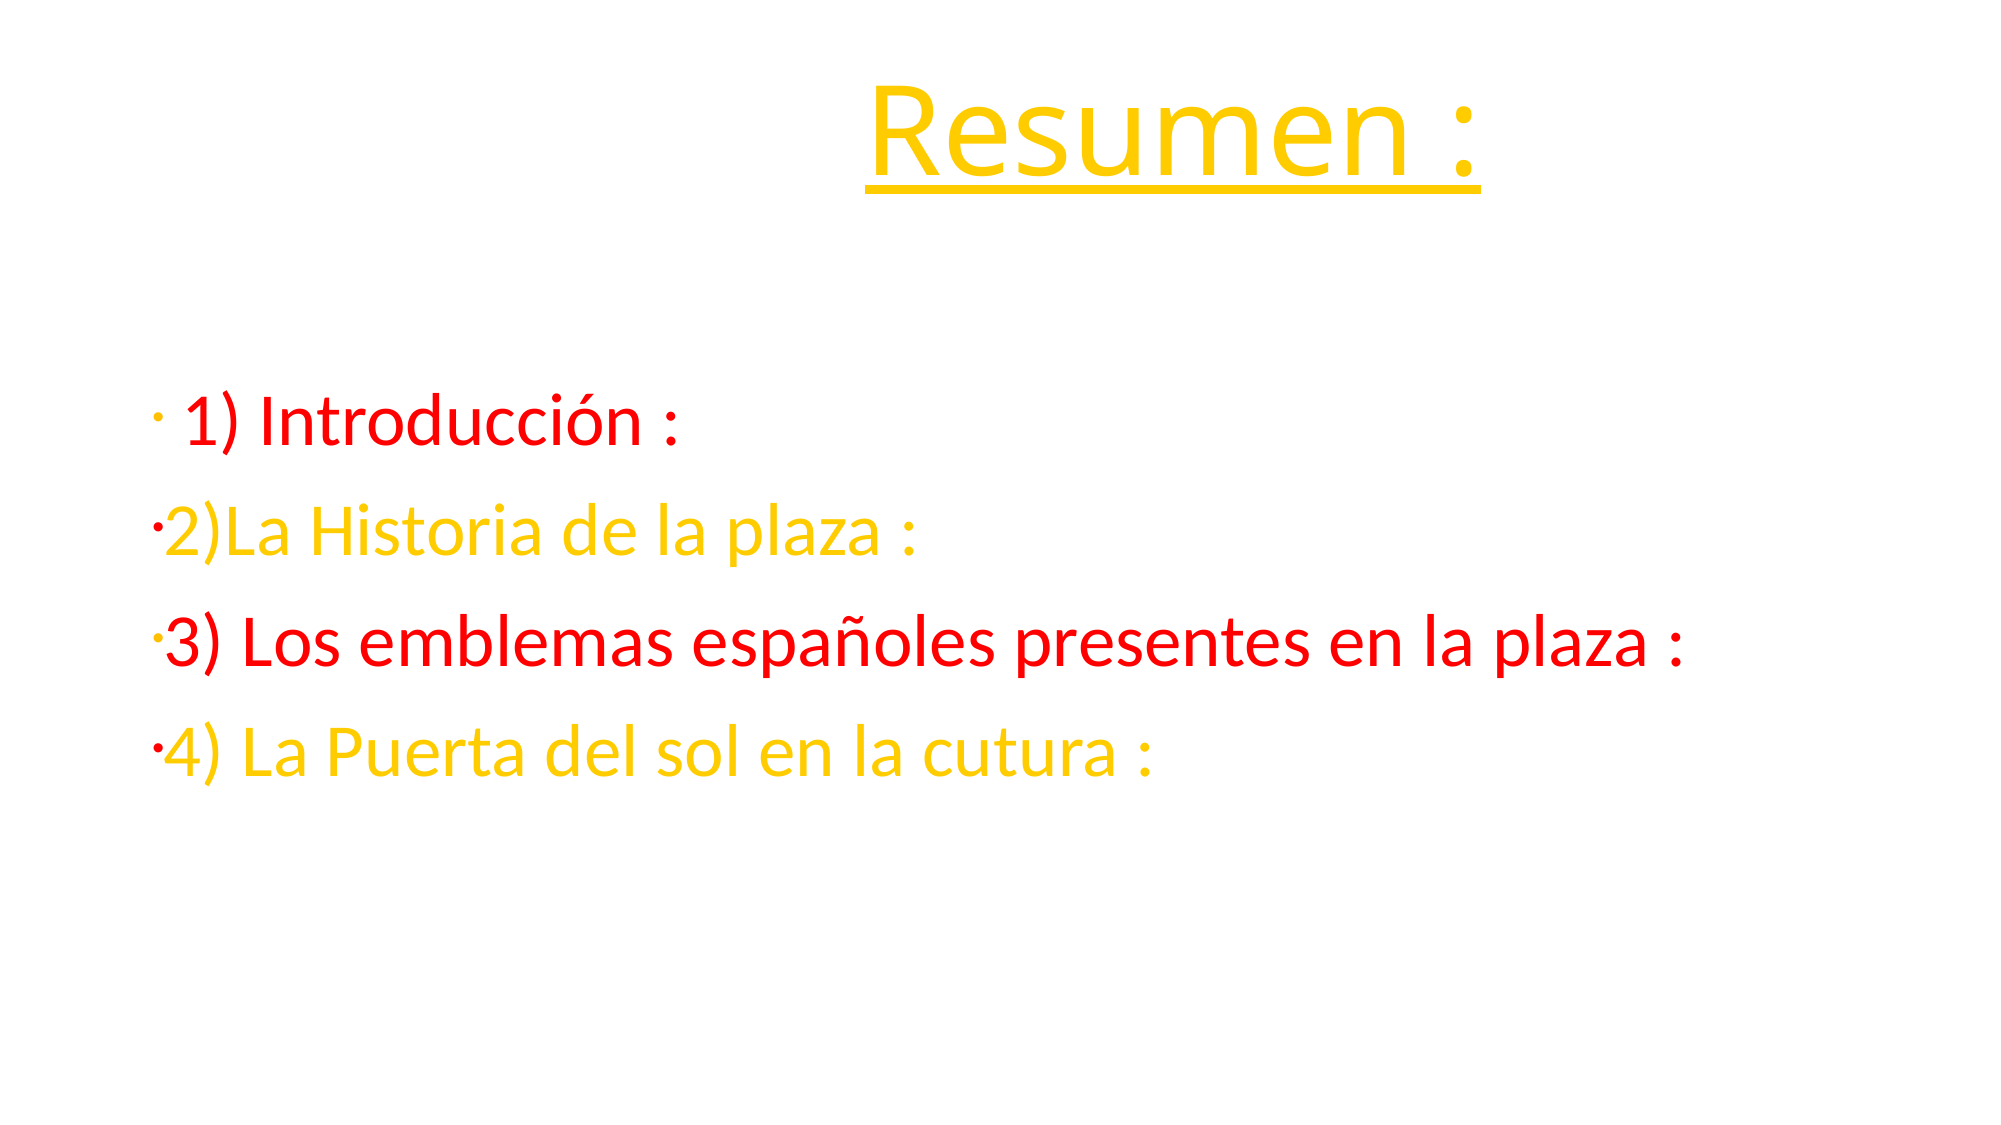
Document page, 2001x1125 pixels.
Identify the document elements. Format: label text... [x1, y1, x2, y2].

list 1) Introducción : 2)La Historia de la plaza : 3) Los emblemas españoles presentes en la plaza : 4) La Puerta del sol en la cutura : [137, 373, 1863, 1087]
title Resumen : [137, 59, 1863, 278]
